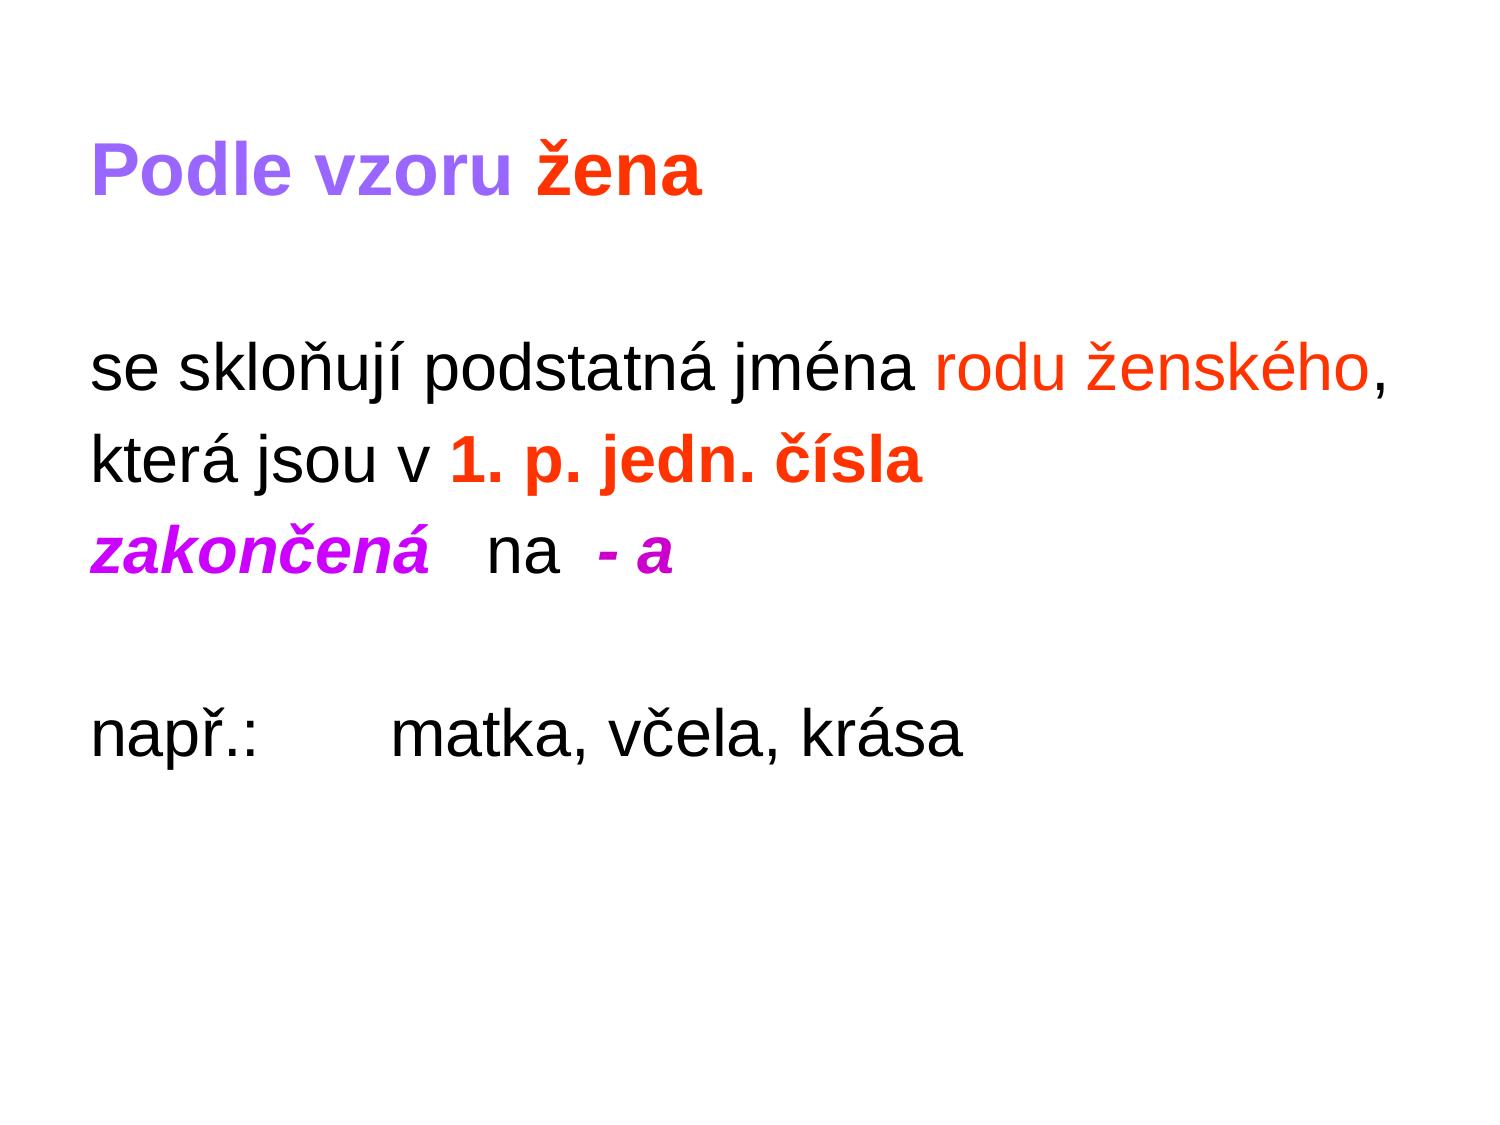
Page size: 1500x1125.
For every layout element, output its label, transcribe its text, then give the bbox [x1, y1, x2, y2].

list Podle vzoru žena se skloňují podstatná jména rodu ženského, která jsou v 1. p. jedn. čísla zakončená na - a např.: matka, včela, krása [75, 119, 1426, 1005]
